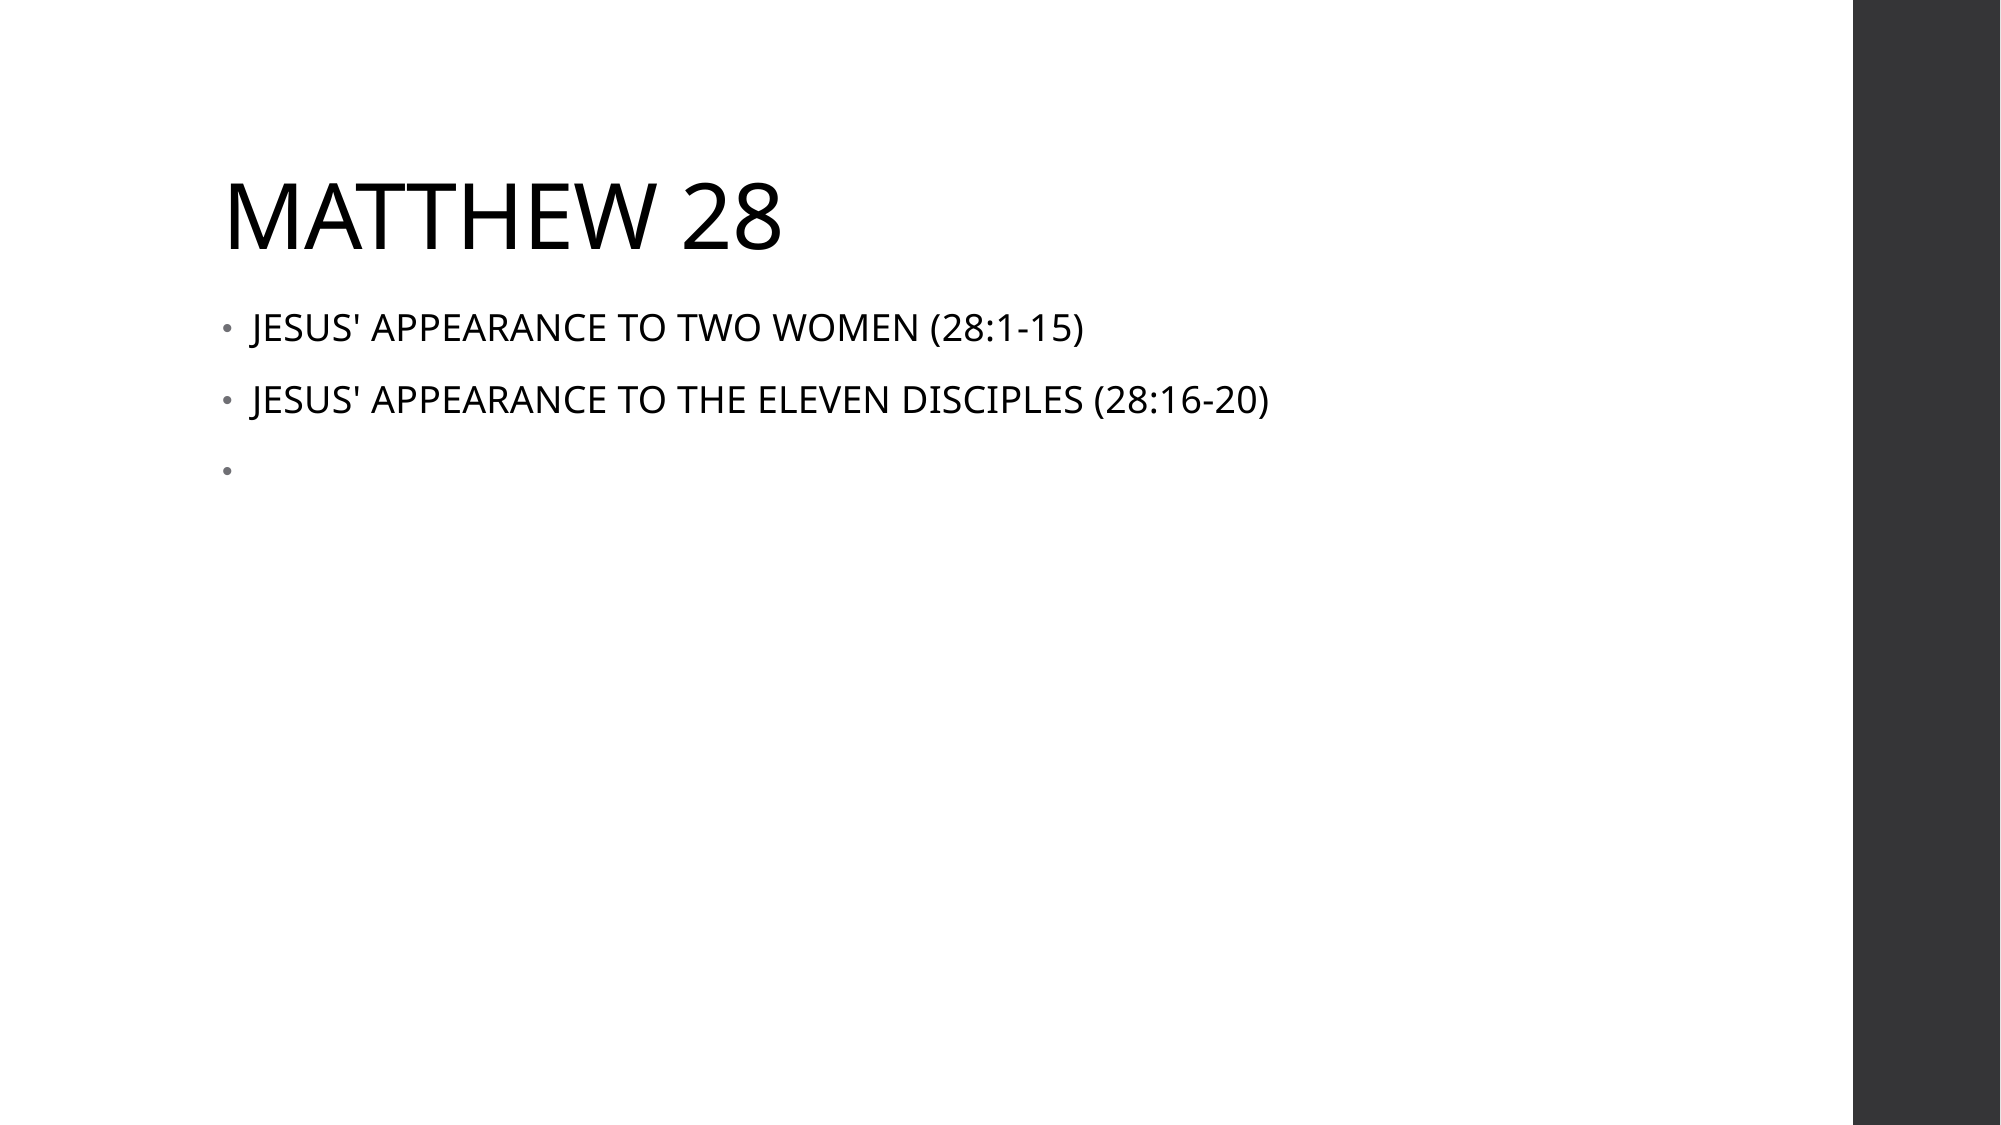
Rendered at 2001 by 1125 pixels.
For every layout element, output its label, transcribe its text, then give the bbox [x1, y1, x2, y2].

title MATTHEW 28 [206, 60, 1797, 278]
list JESUS' APPEARANCE TO TWO WOMEN (28:1-15) JESUS' APPEARANCE TO THE ELEVEN DISCIPLES (28:16-20) [206, 299, 1617, 1014]
